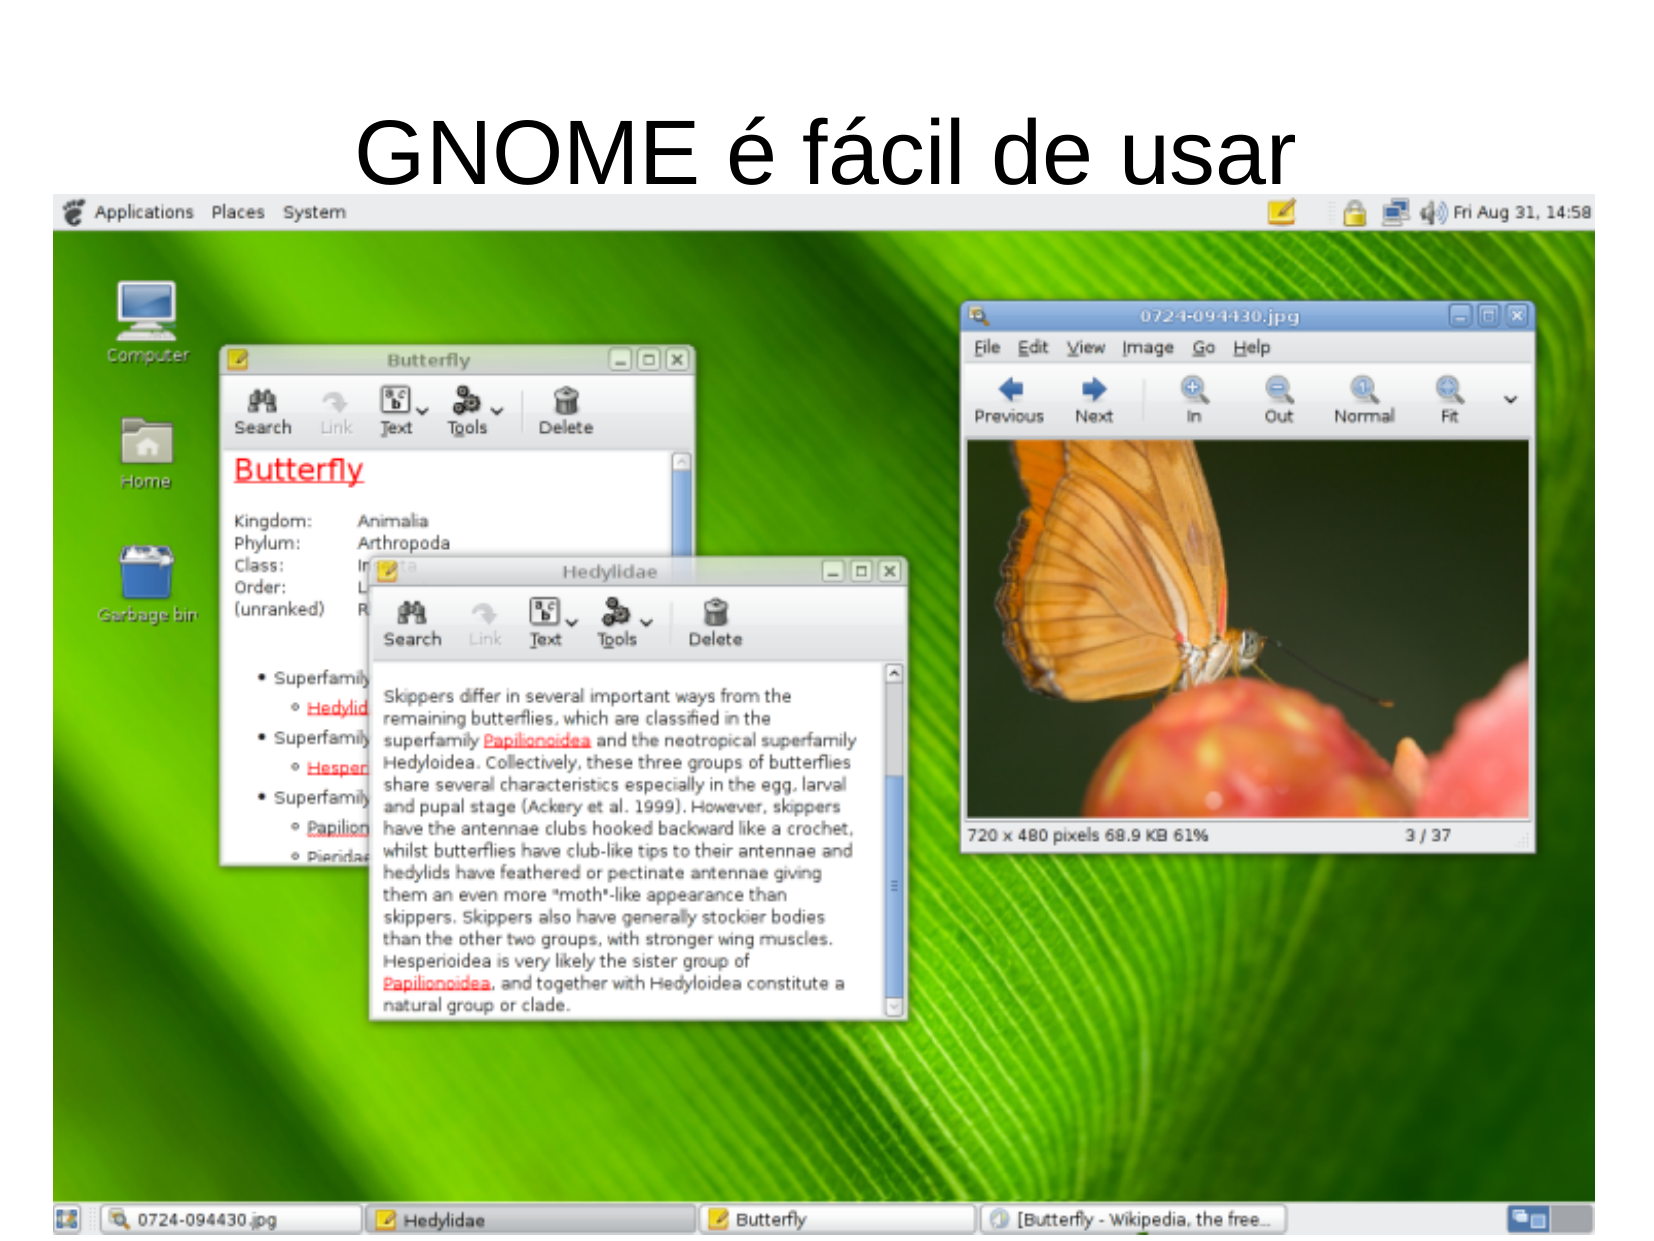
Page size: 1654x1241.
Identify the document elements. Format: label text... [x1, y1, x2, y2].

picture [53, 194, 1595, 1235]
title GNOME é fácil de usar [82, 56, 1571, 194]
